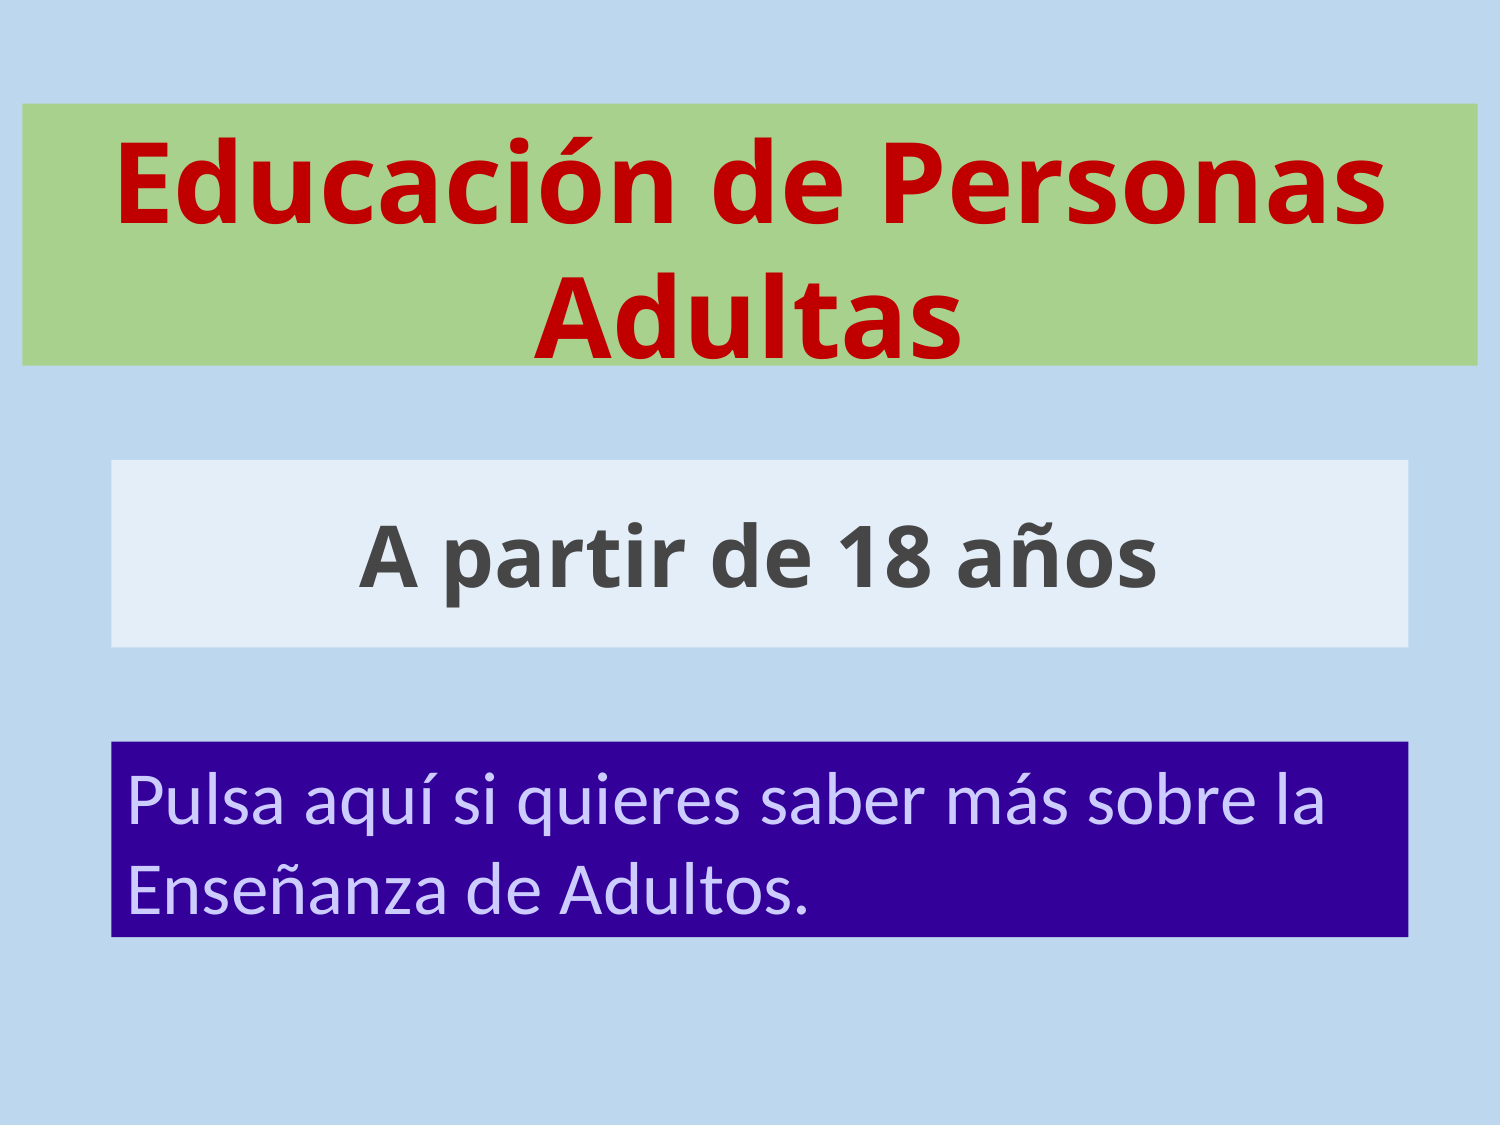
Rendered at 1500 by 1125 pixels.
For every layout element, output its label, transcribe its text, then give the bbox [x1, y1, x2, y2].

text_box A partir de 18 años [111, 459, 1409, 648]
text_box Pulsa aquí si quieres saber más sobre la Enseñanza de Adultos. [111, 741, 1409, 938]
text_box Educación de Personas Adultas [22, 103, 1478, 366]
